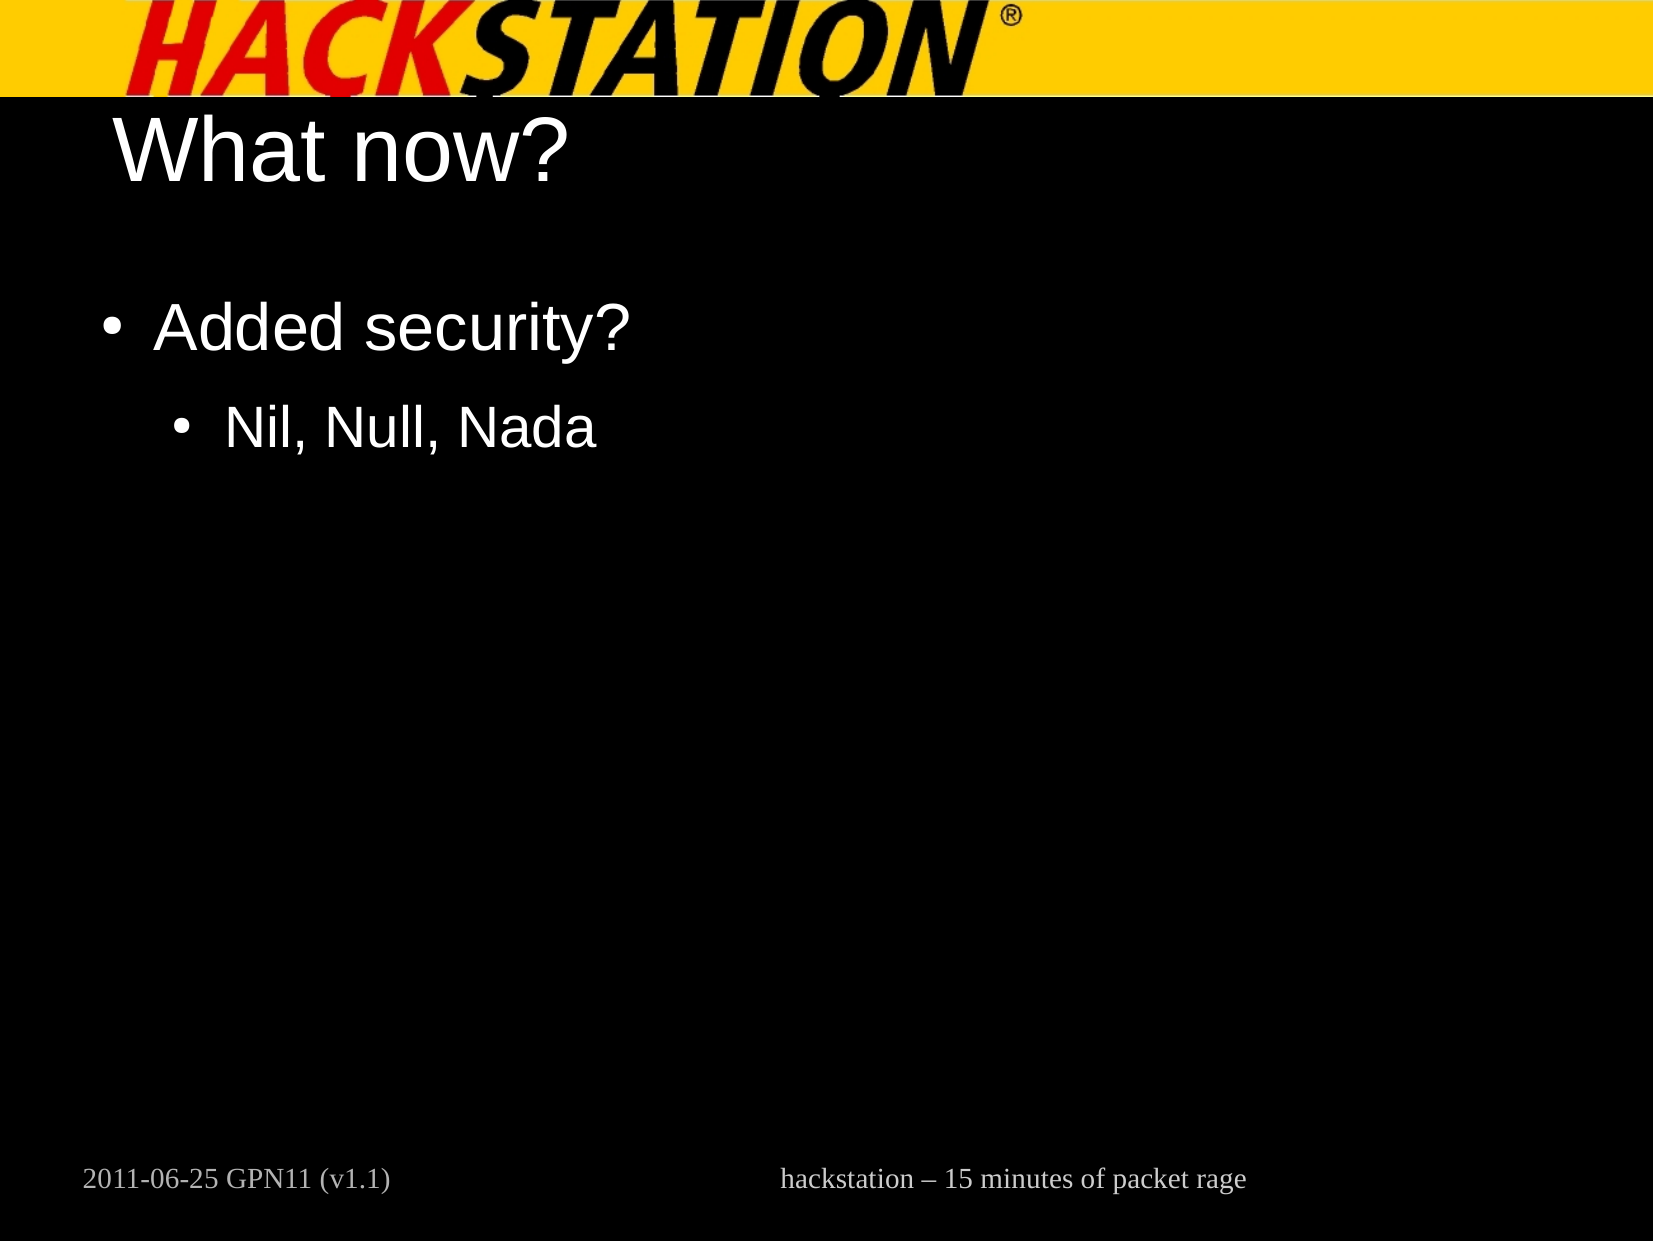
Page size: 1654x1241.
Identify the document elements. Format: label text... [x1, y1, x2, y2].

picture [0, 0, 1653, 97]
list Added security? Nil, Null, Nada [82, 290, 1571, 1163]
title What now? [112, 75, 1571, 226]
